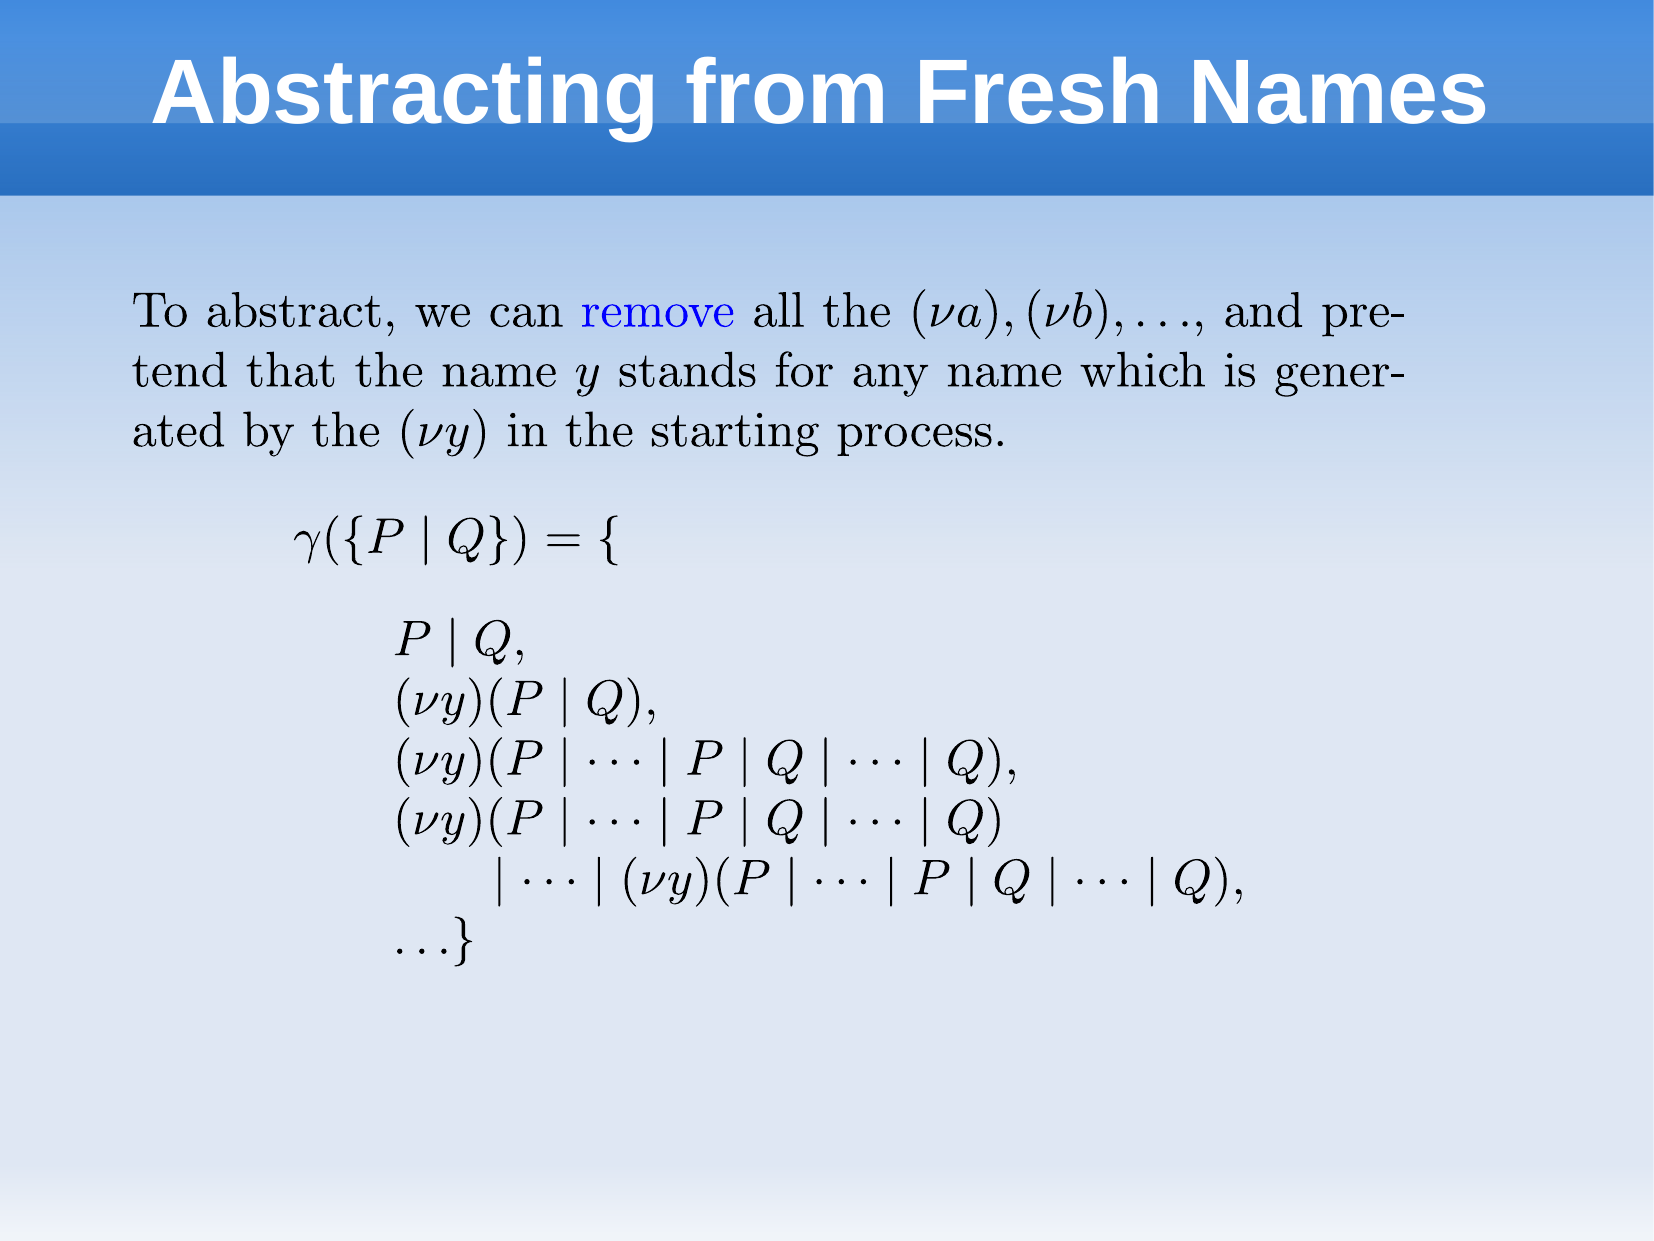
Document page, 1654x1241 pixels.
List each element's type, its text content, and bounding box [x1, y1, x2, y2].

title Abstracting from Fresh Names [76, 0, 1565, 196]
text_box [131, 289, 1408, 967]
picture [0, 0, 1654, 1241]
